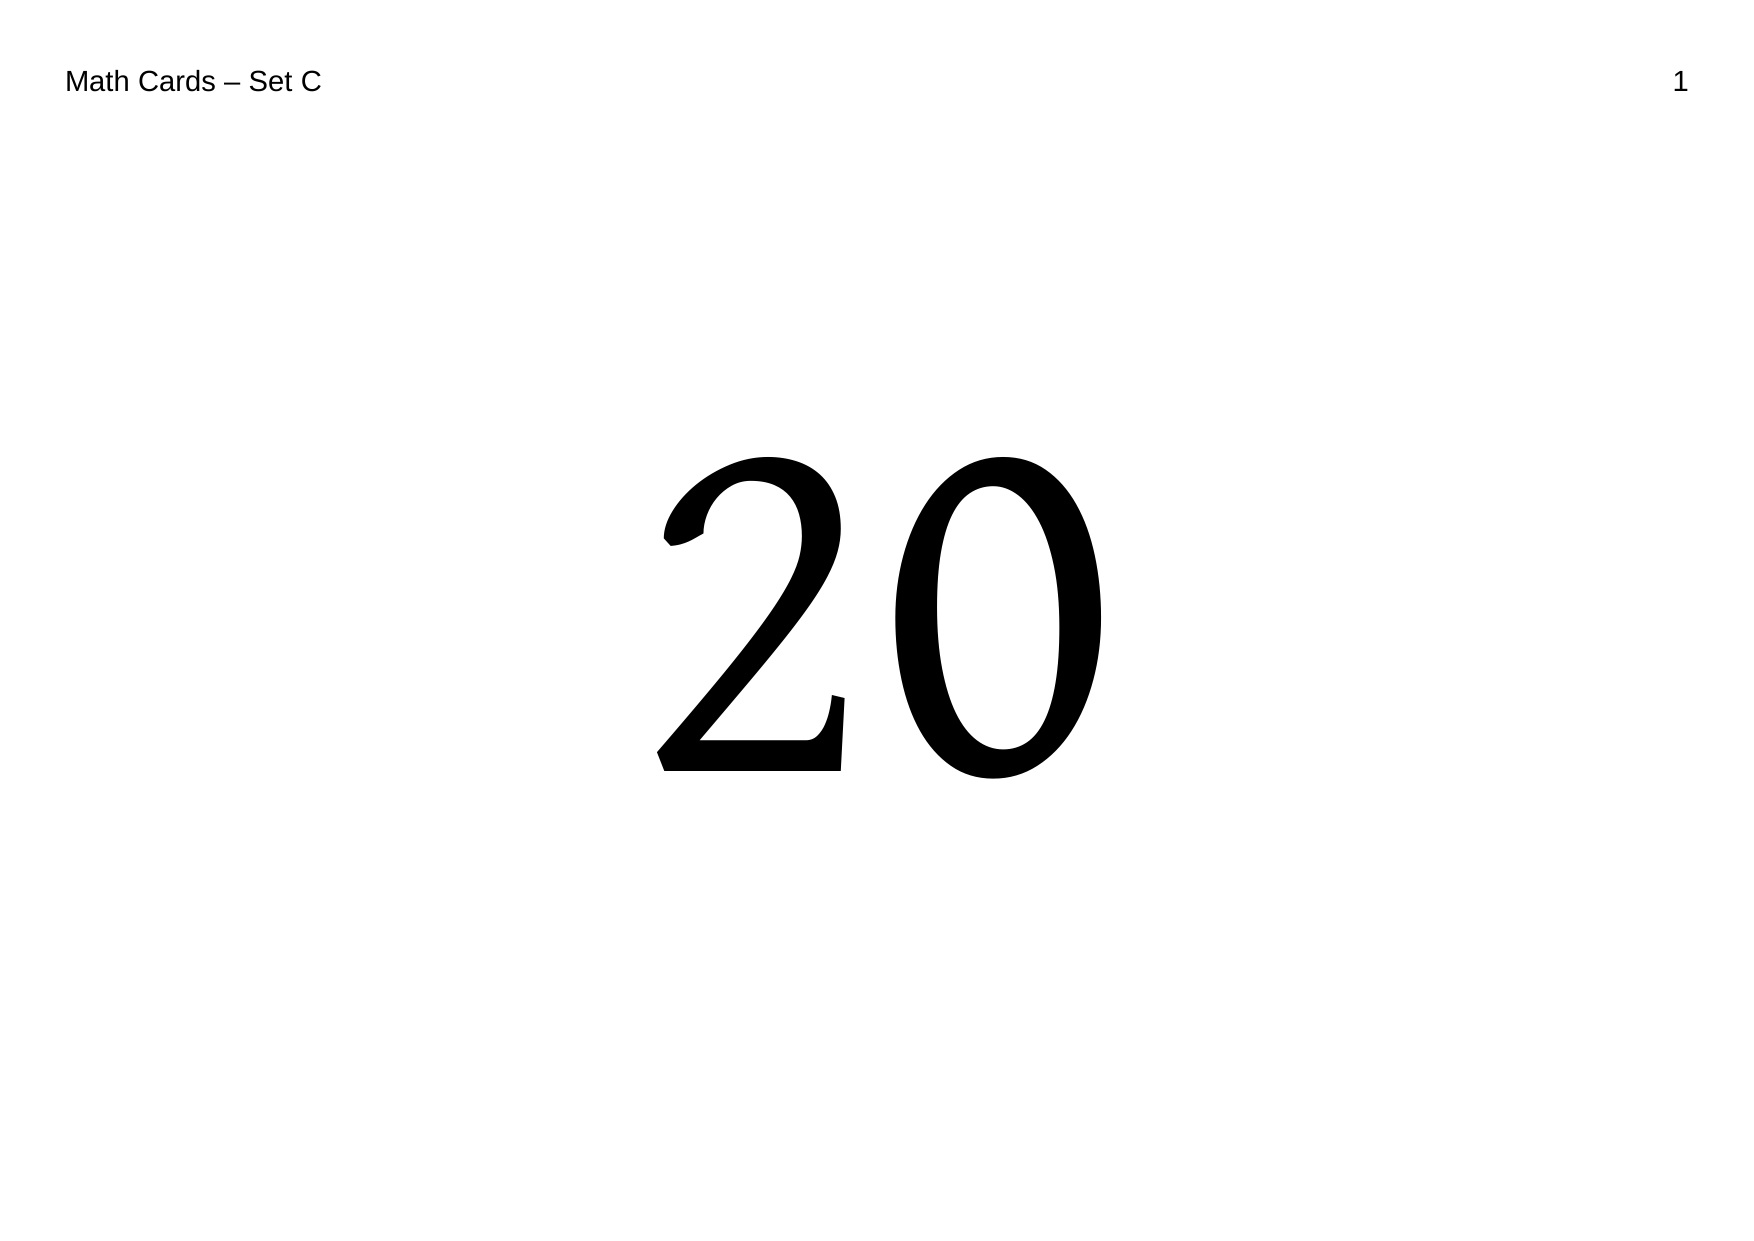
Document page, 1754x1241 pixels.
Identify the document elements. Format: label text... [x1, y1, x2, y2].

text_box Math Cards – Set C [59, 59, 329, 104]
text_box 1 [1666, 59, 1695, 104]
text_box 20 [626, 318, 1128, 922]
